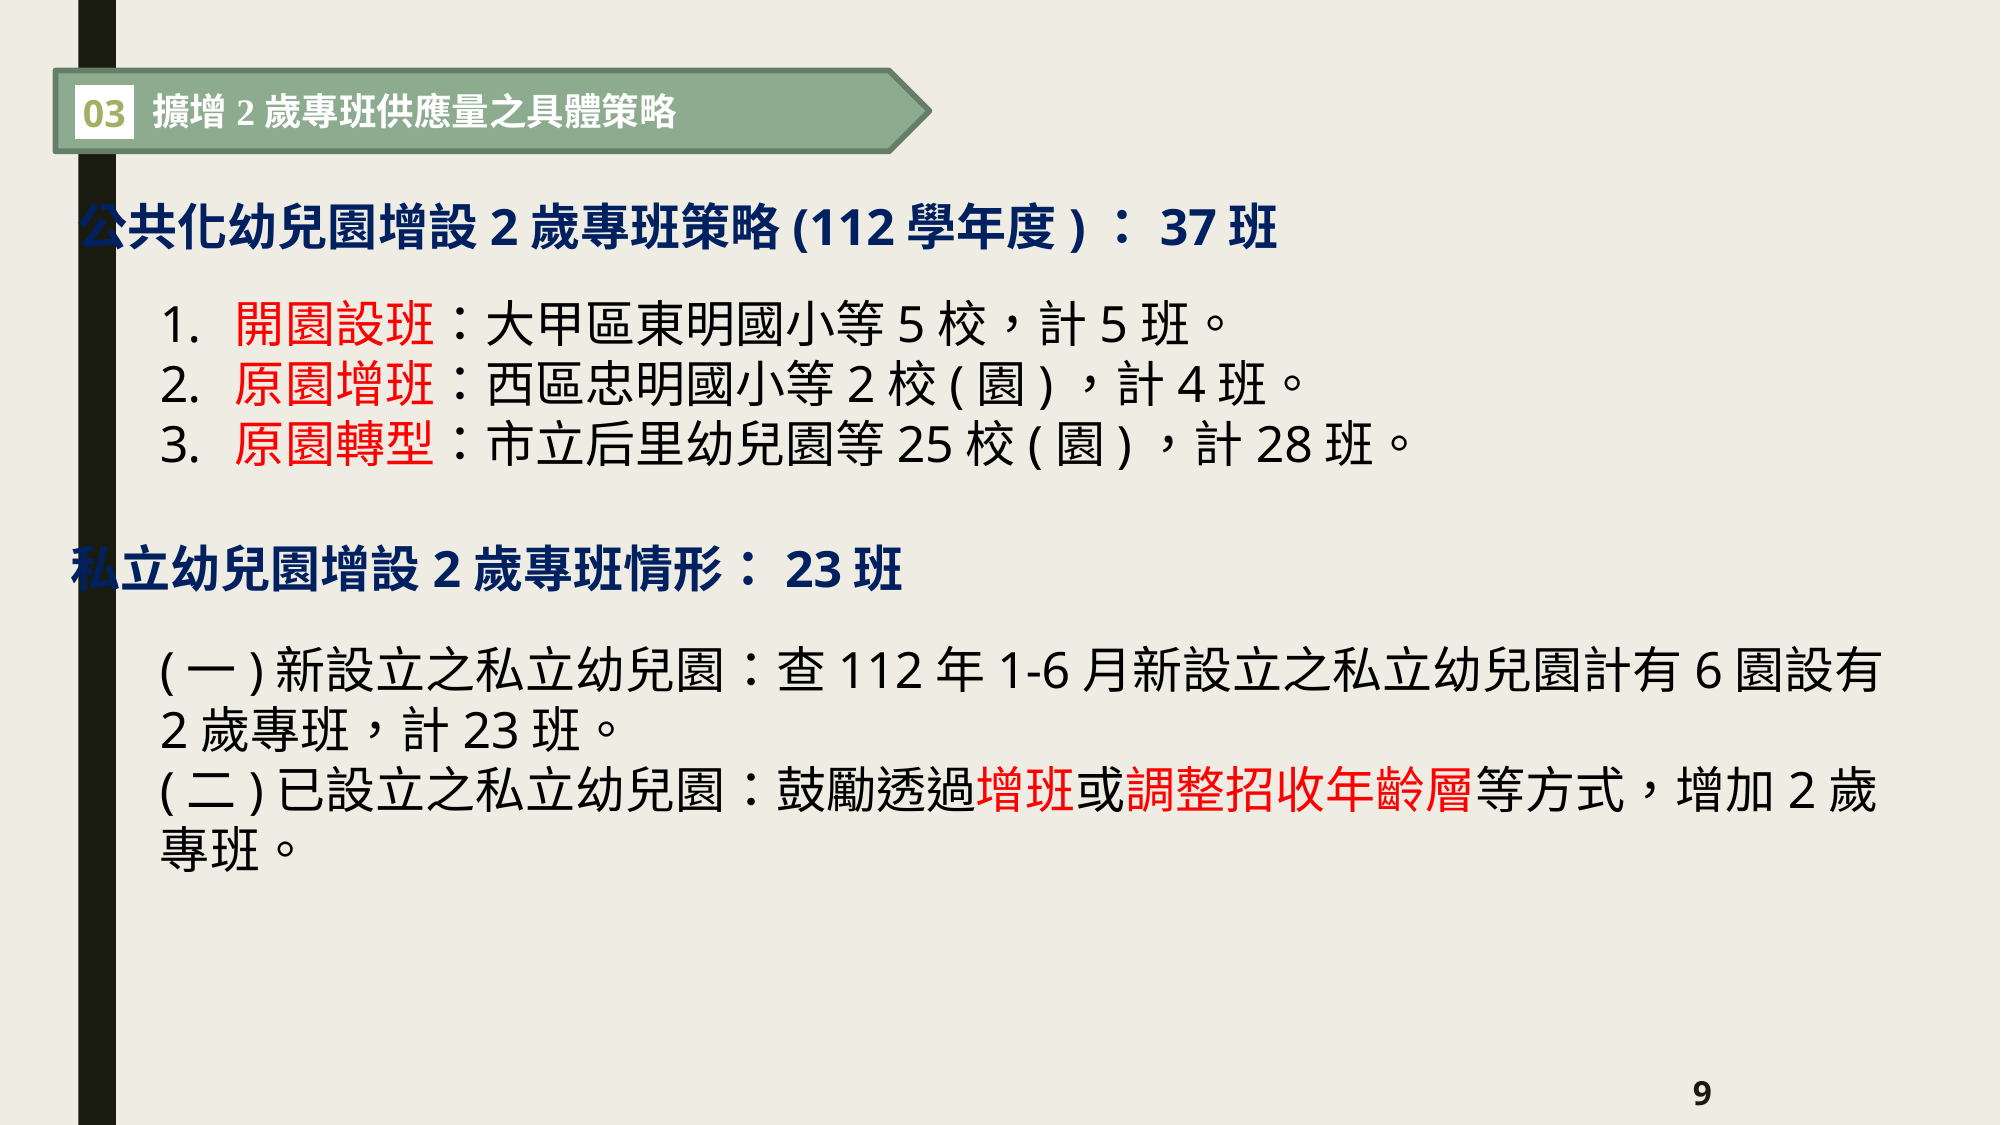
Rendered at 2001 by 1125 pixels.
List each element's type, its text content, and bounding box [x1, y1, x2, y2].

text_box (一)新設立之私立幼兒園：查112年1-6月新設立之私立幼兒園計有6園設有2歲專班，計23班。 (二)已設立之私立幼兒園：鼓勵透過增班或調整招收年齡層等方式，增加2歲專班。 [145, 631, 1916, 886]
text_box 03 [68, 83, 141, 143]
text_box 9 [1677, 1058, 1940, 1125]
text_box [55, 70, 900, 152]
text_box 擴增2歲專班供應量之具體策略 [137, 81, 934, 141]
text_box 開園設班：大甲區東明國小等5校，計5班。 原園增班：西區忠明國小等2校(園)，計4班。 原園轉型：市立后里幼兒園等25校(園)，計28班。 [145, 285, 1916, 480]
text_box 公共化幼兒園增設2歲專班策略(112學年度)：37班 [63, 188, 1419, 263]
text_box 私立幼兒園增設2歲專班情形：23班 [56, 530, 1411, 606]
